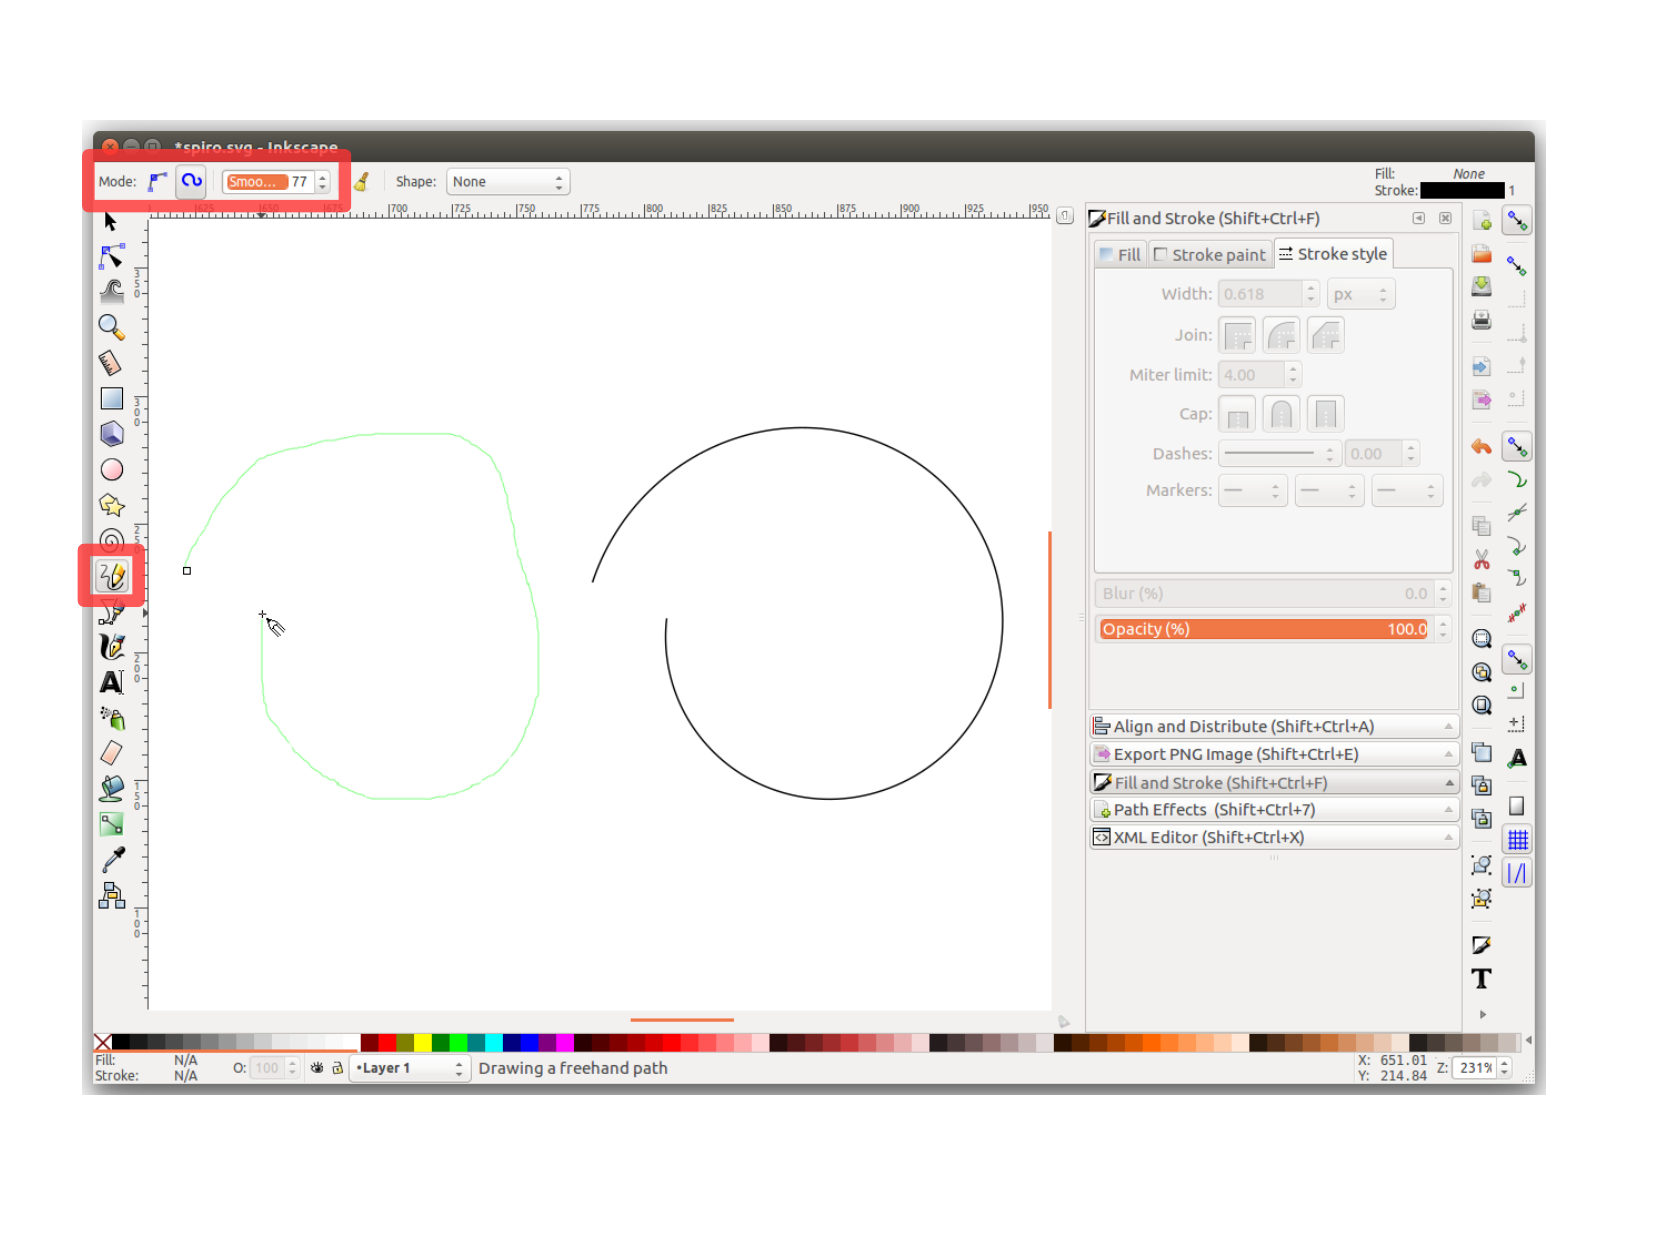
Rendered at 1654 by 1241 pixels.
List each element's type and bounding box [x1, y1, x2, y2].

picture [91, 557, 132, 594]
picture [95, 162, 338, 199]
picture [82, 120, 1546, 1096]
